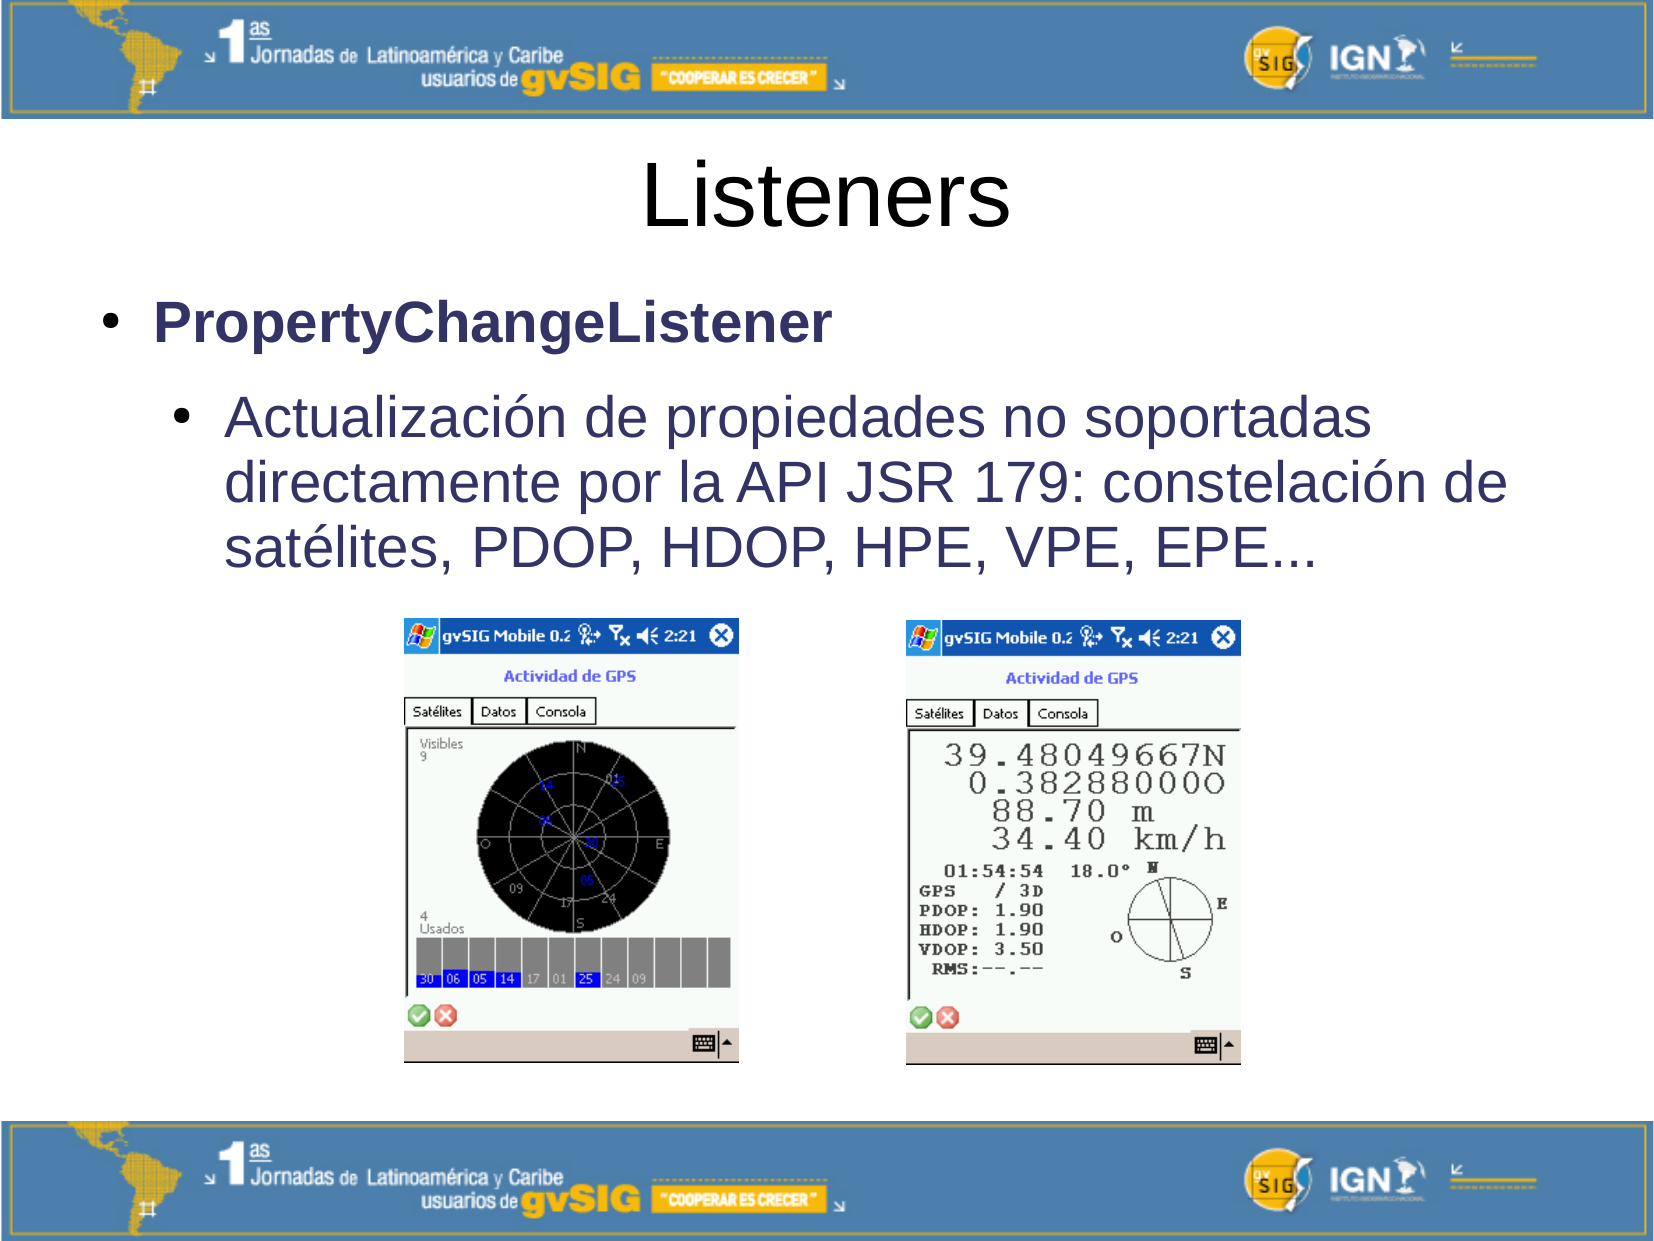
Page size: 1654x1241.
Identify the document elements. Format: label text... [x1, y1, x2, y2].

picture [0, 1121, 1654, 1241]
list PropertyChangeListener Actualización de propiedades no soportadas directamente por la API JSR 179: constelación de satélites, PDOP, HDOP, HPE, VPE, EPE... [82, 290, 1571, 1109]
picture [404, 618, 739, 1063]
picture [906, 620, 1241, 1065]
picture [0, 0, 1654, 119]
title Listeners [82, 90, 1571, 290]
